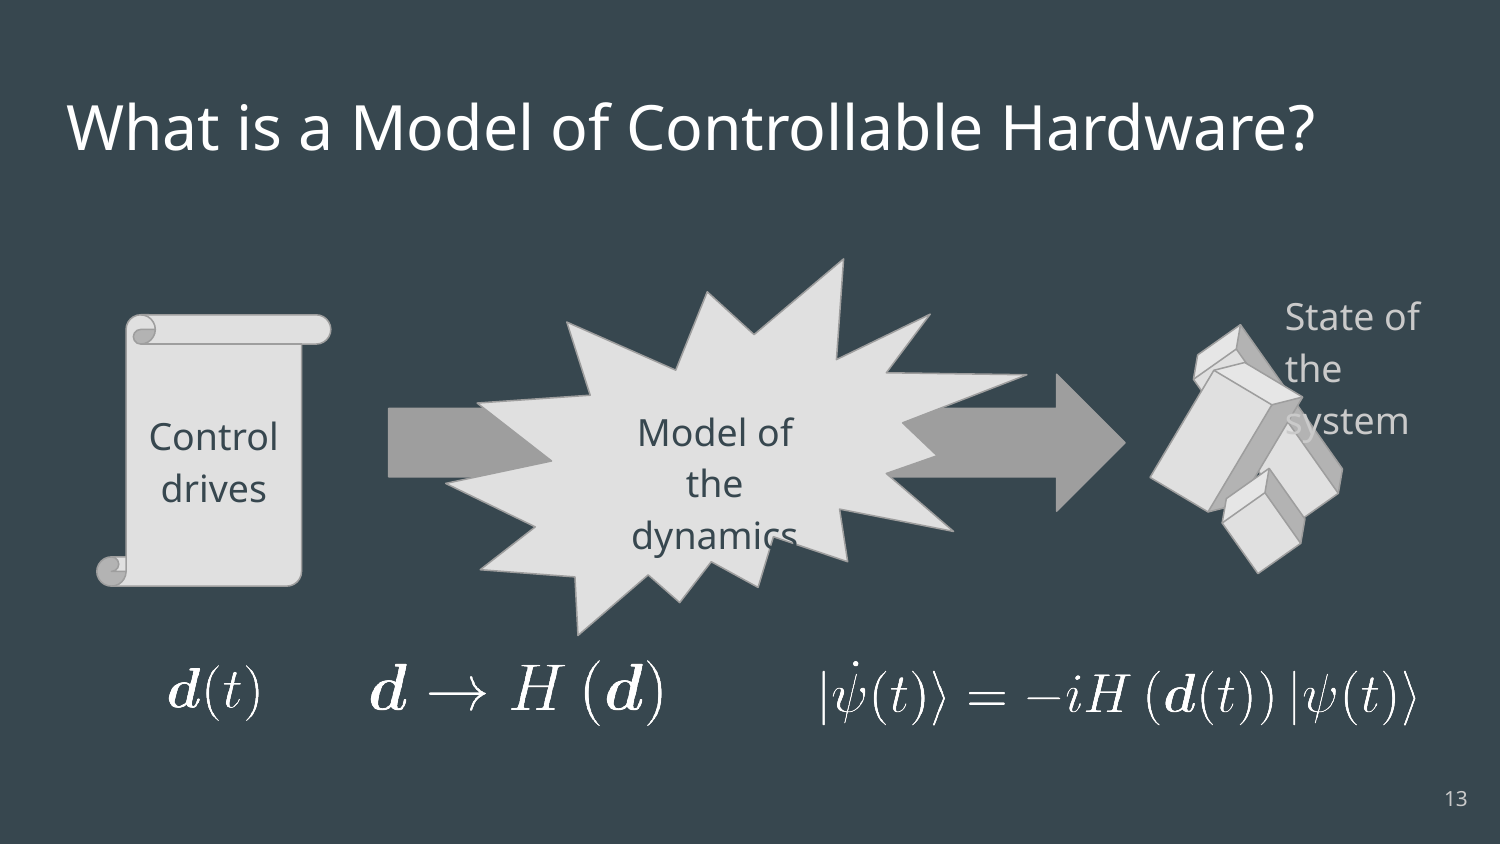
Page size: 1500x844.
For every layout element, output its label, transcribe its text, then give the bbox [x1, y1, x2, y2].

slide_number <number> [1392, 767, 1483, 833]
text_box Model of the dynamics [445, 258, 1027, 636]
list State of the system [1269, 271, 1474, 431]
picture [370, 660, 662, 726]
text_box Control drives [113, 314, 331, 587]
text_box [888, 374, 1126, 512]
picture [168, 665, 259, 721]
title What is a Model of Controllable Hardware? [51, 72, 1449, 167]
text_box [388, 408, 550, 477]
text_box [1150, 325, 1343, 574]
picture [822, 660, 1416, 726]
